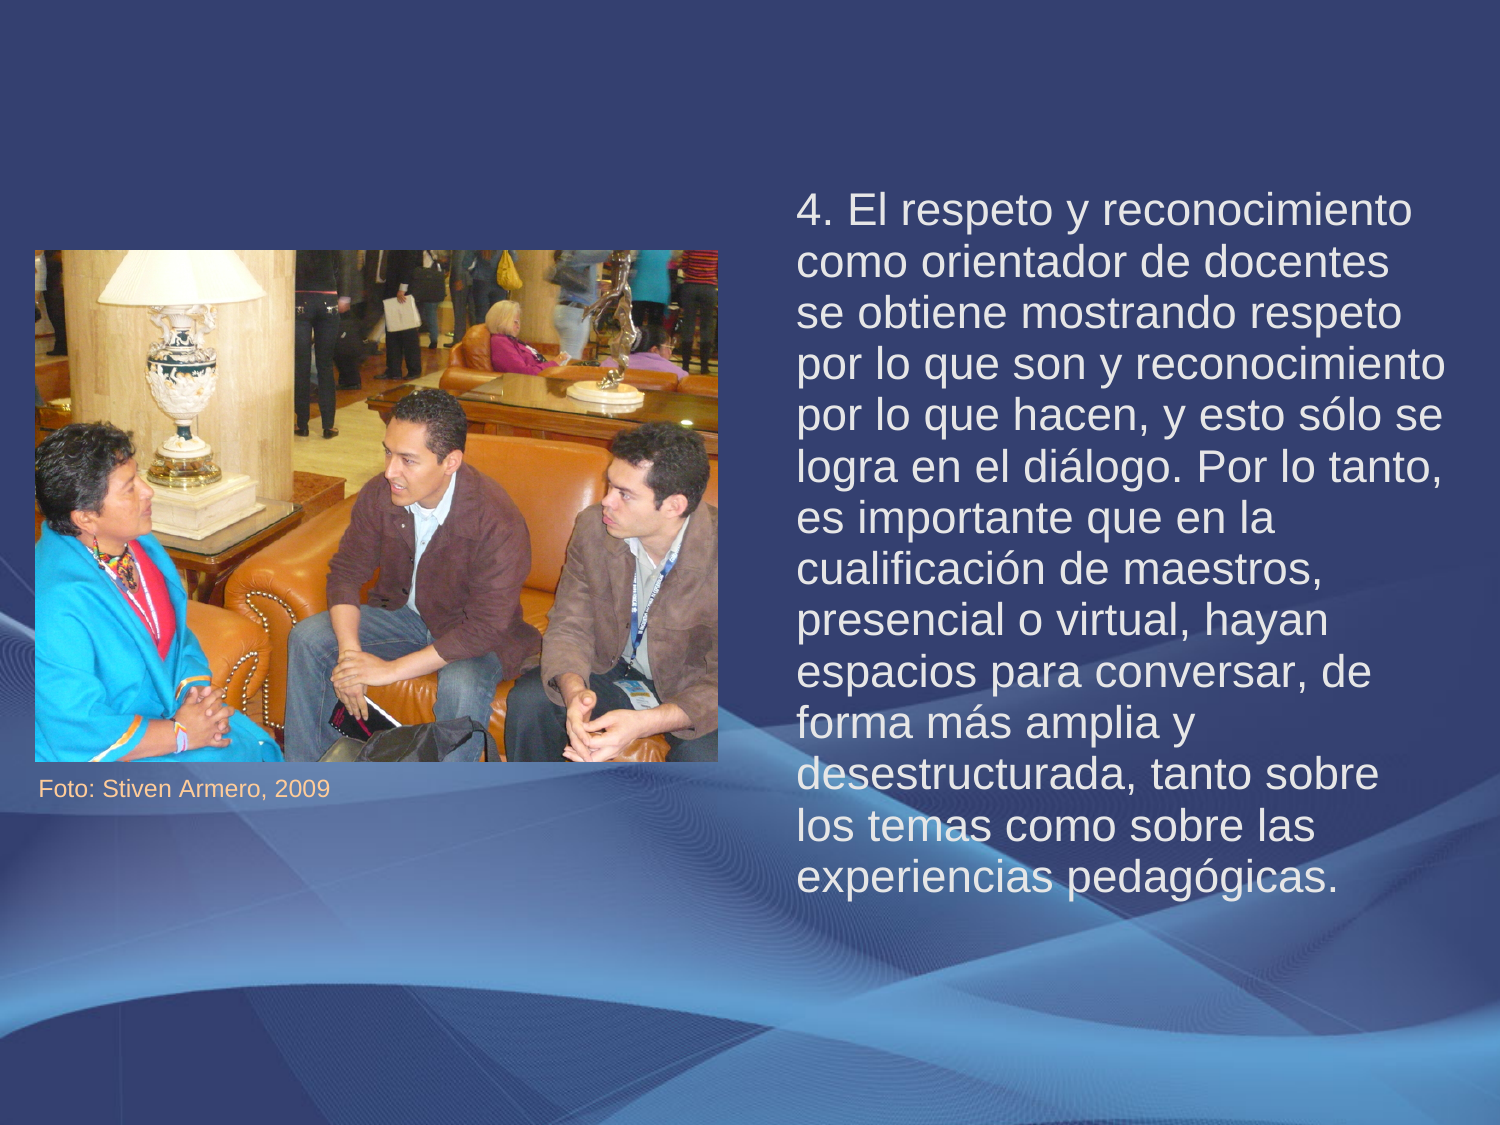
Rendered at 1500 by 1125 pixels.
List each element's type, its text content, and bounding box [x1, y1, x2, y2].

picture [0, 0, 1500, 1125]
text_box Foto: Stiven Armero, 2009 [23, 767, 347, 811]
list 4. El respeto y reconocimiento como orientador de docentes se obtiene mostrando respeto por lo que son y reconocimiento por lo que hacen, y esto sólo se logra en el diálogo. Por lo tanto, es importante que en la cualificación de maestros, presencial o virtual, hayan espacios para conversar, de forma más amplia y desestructurada, tanto sobre los temas como sobre las experiencias pedagógicas. [796, 184, 1447, 970]
